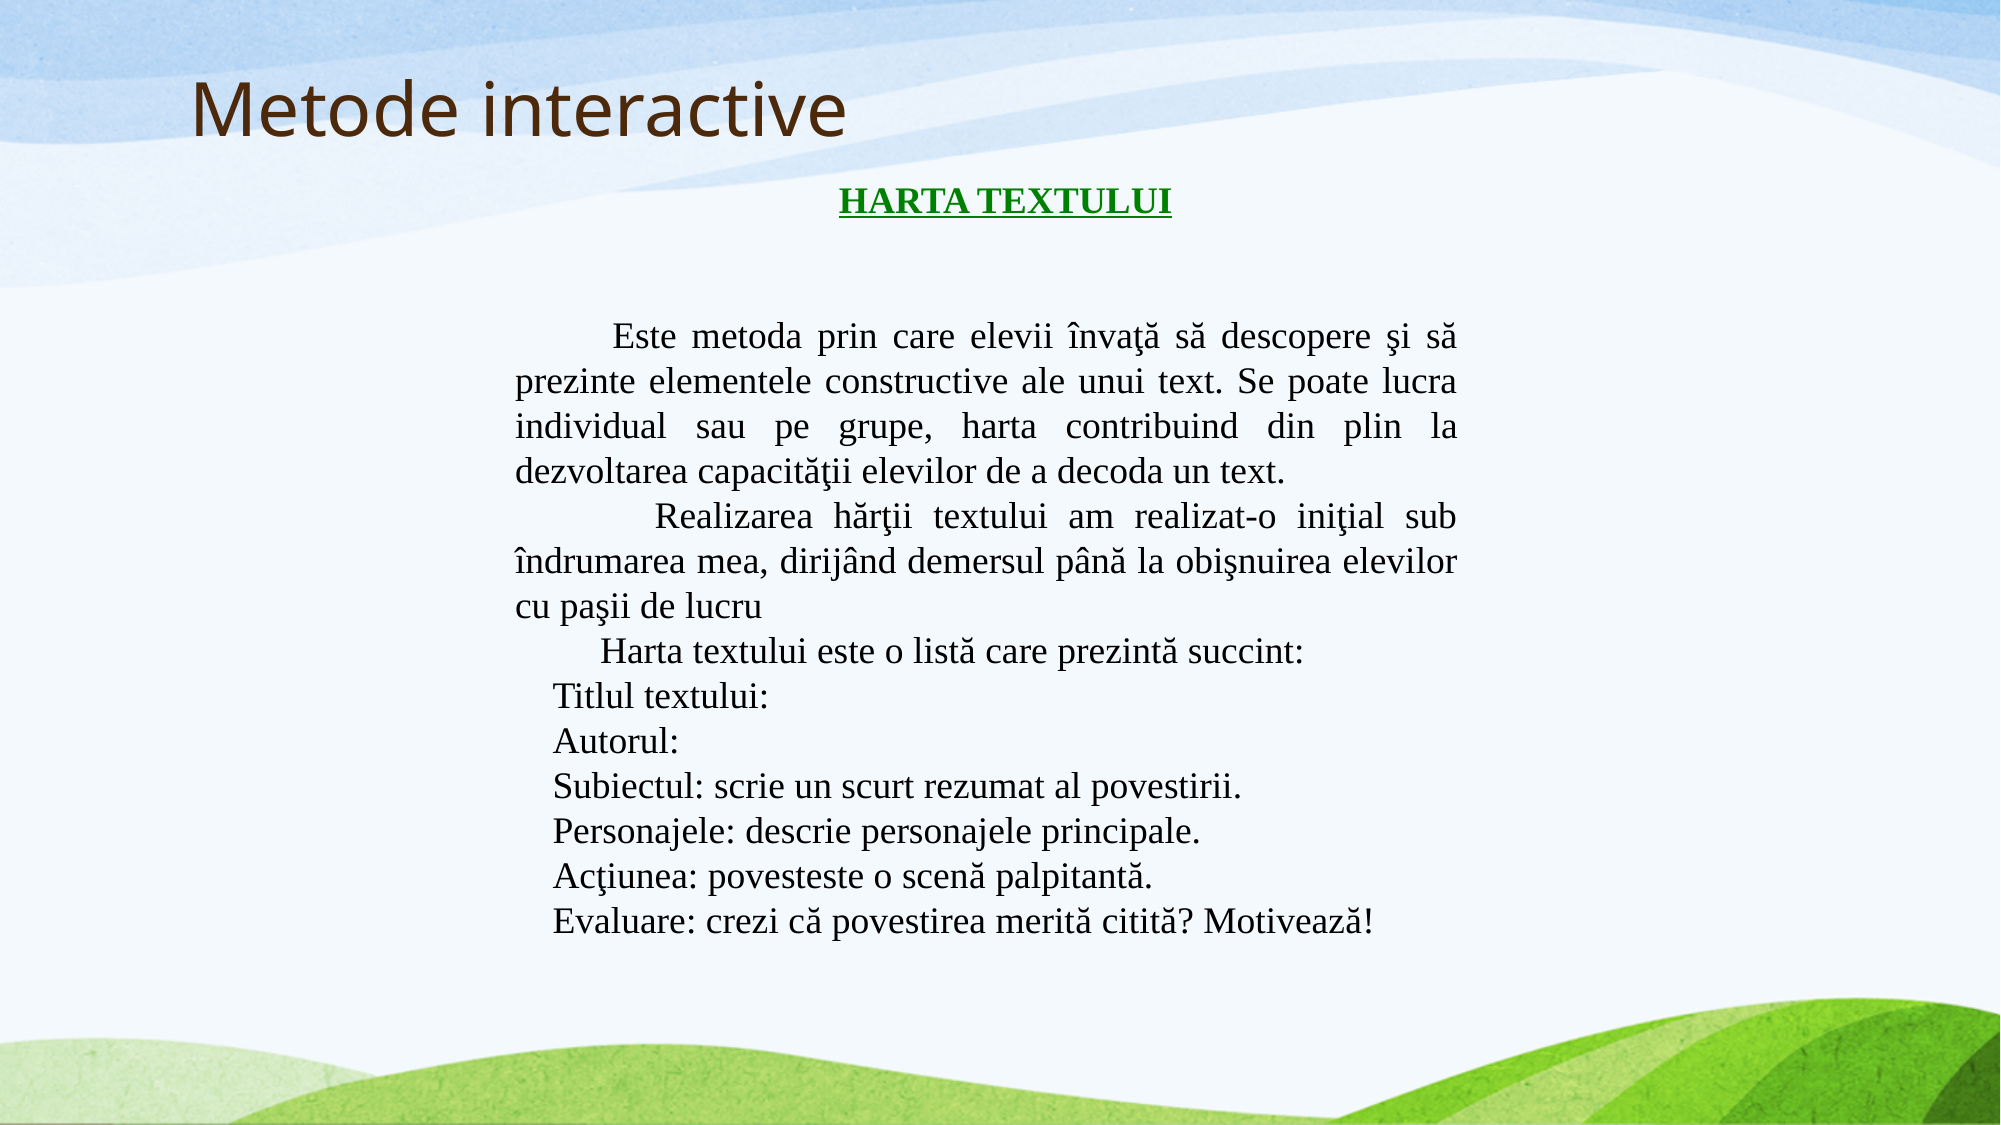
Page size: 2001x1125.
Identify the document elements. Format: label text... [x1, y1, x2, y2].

picture [0, 0, 2001, 1125]
title Metode interactive [174, 50, 1825, 251]
text_box HARTA TEXTULUI Este metoda prin care elevii învaţă să descopere şi să prezinte elementele constructive ale unui text. Se poate lucra individual sau pe grupe, harta contribuind din plin la dezvoltarea capacităţii elevilor de a decoda un text. Realizarea hărţii textului am realizat-o iniţial sub îndrumarea mea, dirijând demersul până la obişnuirea elevilor cu paşii de lucru Harta textului este o listă care prezintă succint: Titlul textului: Autorul: Subiectul: scrie un scurt rezumat al povestirii. Personajele: descrie personajele principale. Acţiunea: povesteste o scenă palpitantă. Evaluare: crezi că povestirea merită citită? Motivează! [500, 169, 1500, 949]
